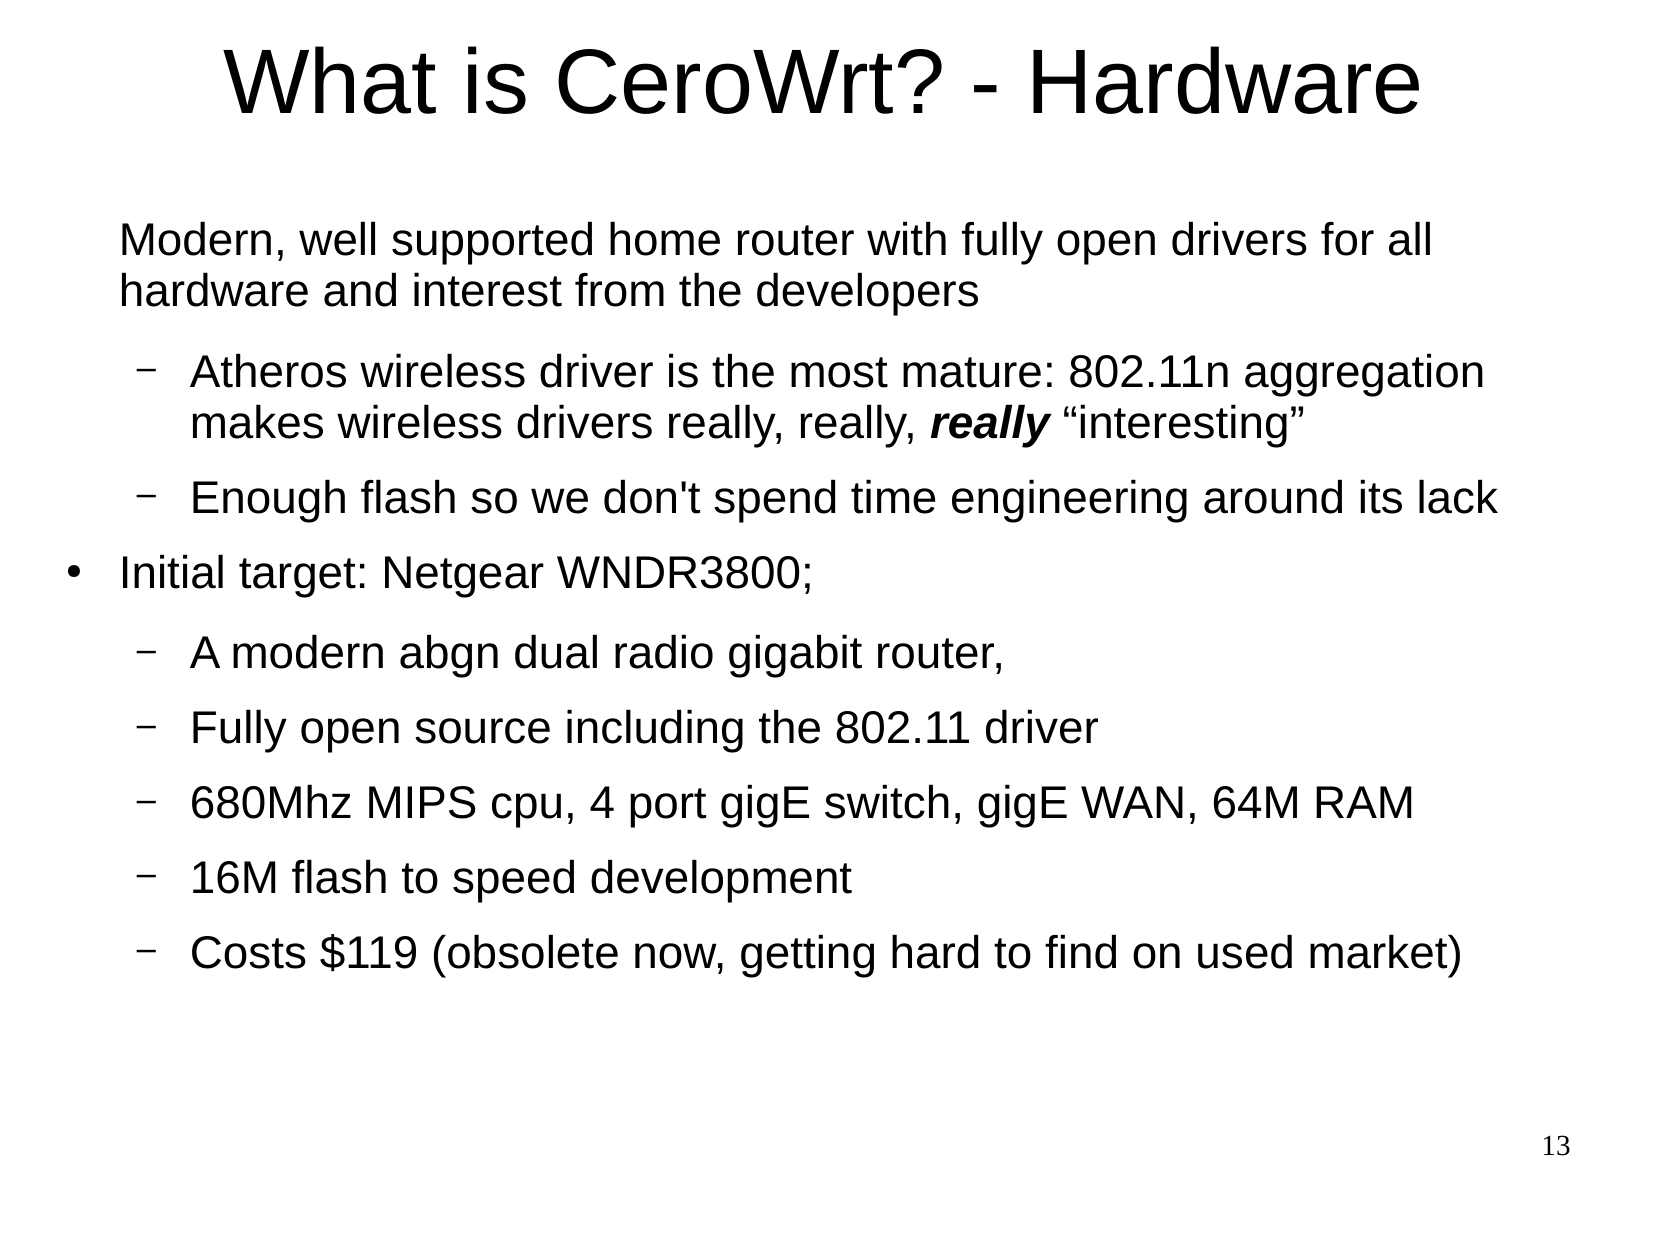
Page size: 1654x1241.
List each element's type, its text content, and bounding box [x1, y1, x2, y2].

list Modern, well supported home router with fully open drivers for all hardware and interest from the developers Atheros wireless driver is the most mature: 802.11n aggregation makes wireless drivers really, really, really “interesting” Enough flash so we don't spend time engineering around its lack Initial target: Netgear WNDR3800; A modern abgn dual radio gigabit router, Fully open source including the 802.11 driver 680Mhz MIPS cpu, 4 port gigE switch, gigE WAN, 64M RAM 16M flash to speed development Costs $119 (obsolete now, getting hard to find on used market) [48, 213, 1603, 1158]
title What is CeroWrt? - Hardware [77, 20, 1571, 143]
